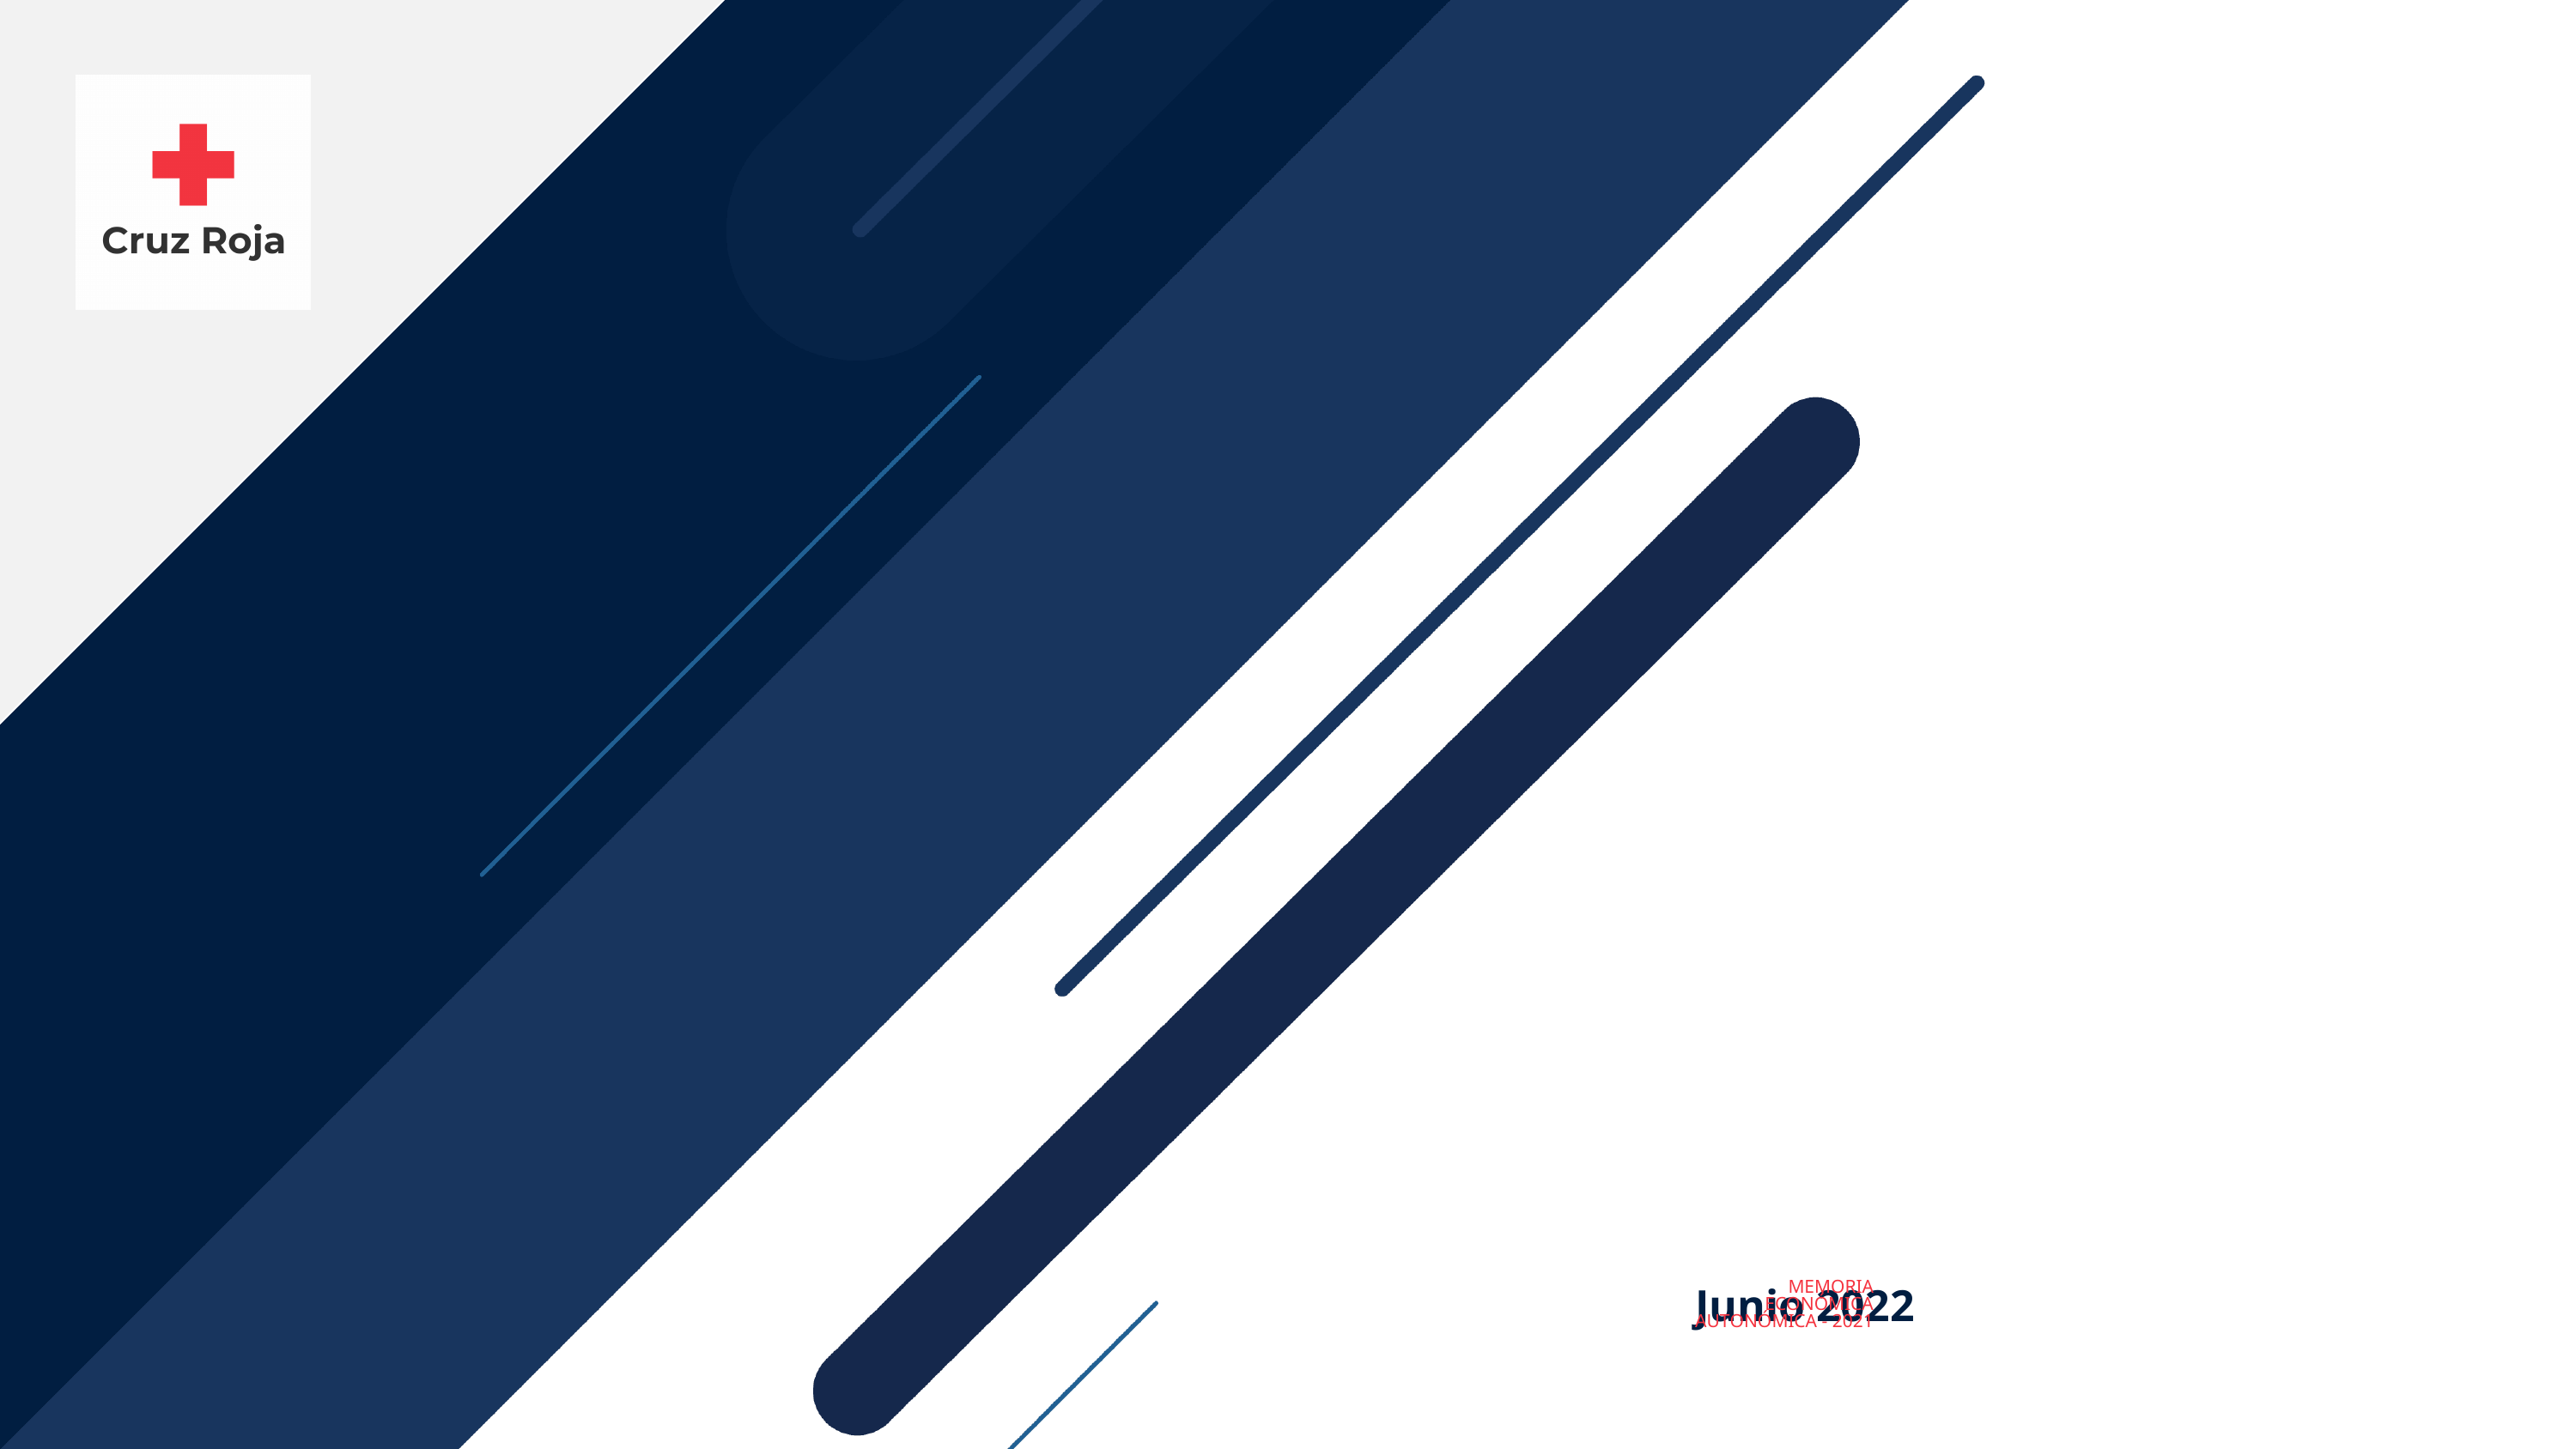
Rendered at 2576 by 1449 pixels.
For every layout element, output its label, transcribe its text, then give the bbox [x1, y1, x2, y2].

list MEMORIA ECONÓMICA AUTONÓMICA - 2021 [1030, 824, 2463, 1176]
list Junio 2022 [1688, 1272, 2409, 1337]
